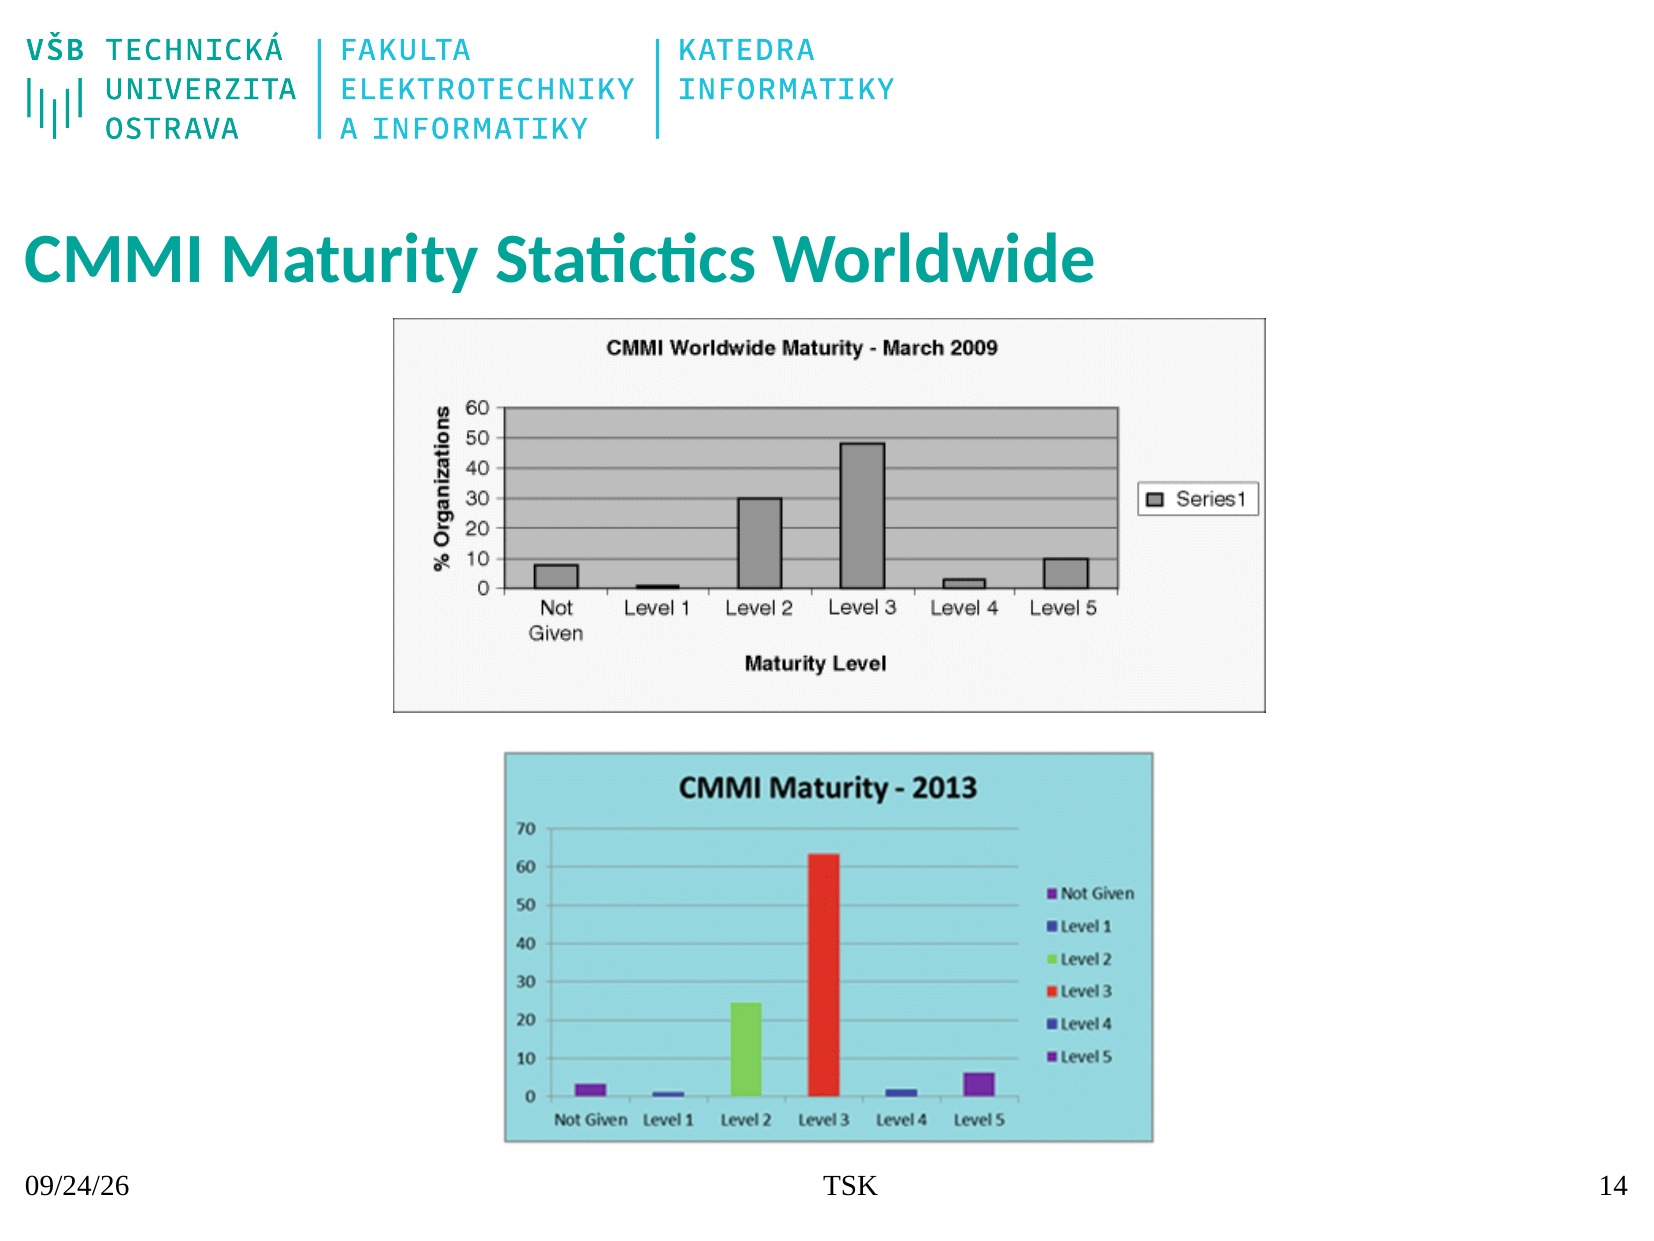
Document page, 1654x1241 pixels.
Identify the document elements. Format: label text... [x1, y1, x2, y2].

picture [502, 750, 1156, 1145]
picture [26, 31, 894, 139]
title CMMI Maturity Statictics Worldwide [24, 169, 1629, 300]
picture [393, 318, 1266, 714]
